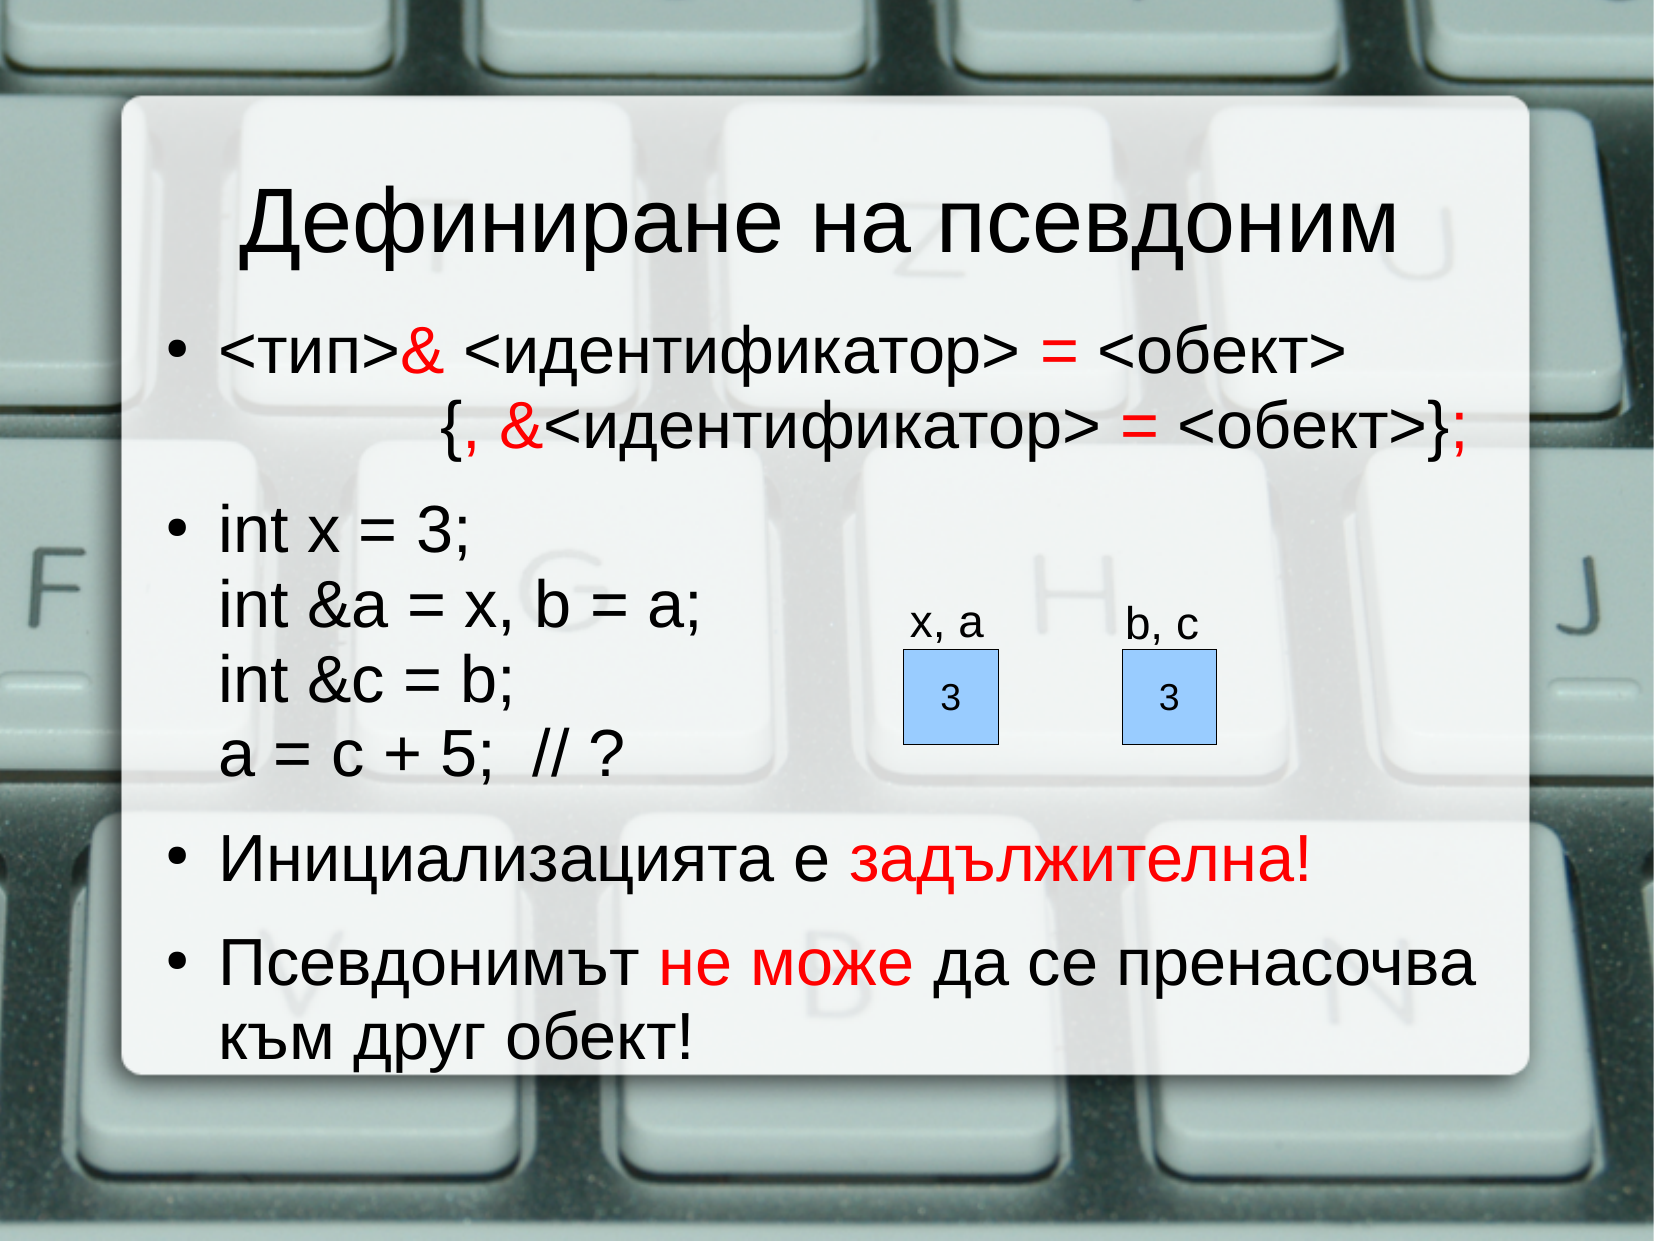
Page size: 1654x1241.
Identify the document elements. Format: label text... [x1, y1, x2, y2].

text_box 3 [1122, 649, 1217, 745]
text_box x, a [895, 589, 999, 656]
text_box b, c [1110, 590, 1214, 657]
list <тип>& <идентификатор> = <обект> {, &<идентификатор> = <обект>}; int x = 3; int &a = x, b = a; int &c = b; a = c + 5; // ? Инициализацията е задължителна! Псевдонимът не може да се пренасочва към друг обект! [147, 312, 1506, 1150]
title Дефиниране на псевдоним [135, 117, 1506, 325]
picture [0, 0, 1654, 1241]
text_box 3 [903, 649, 999, 745]
